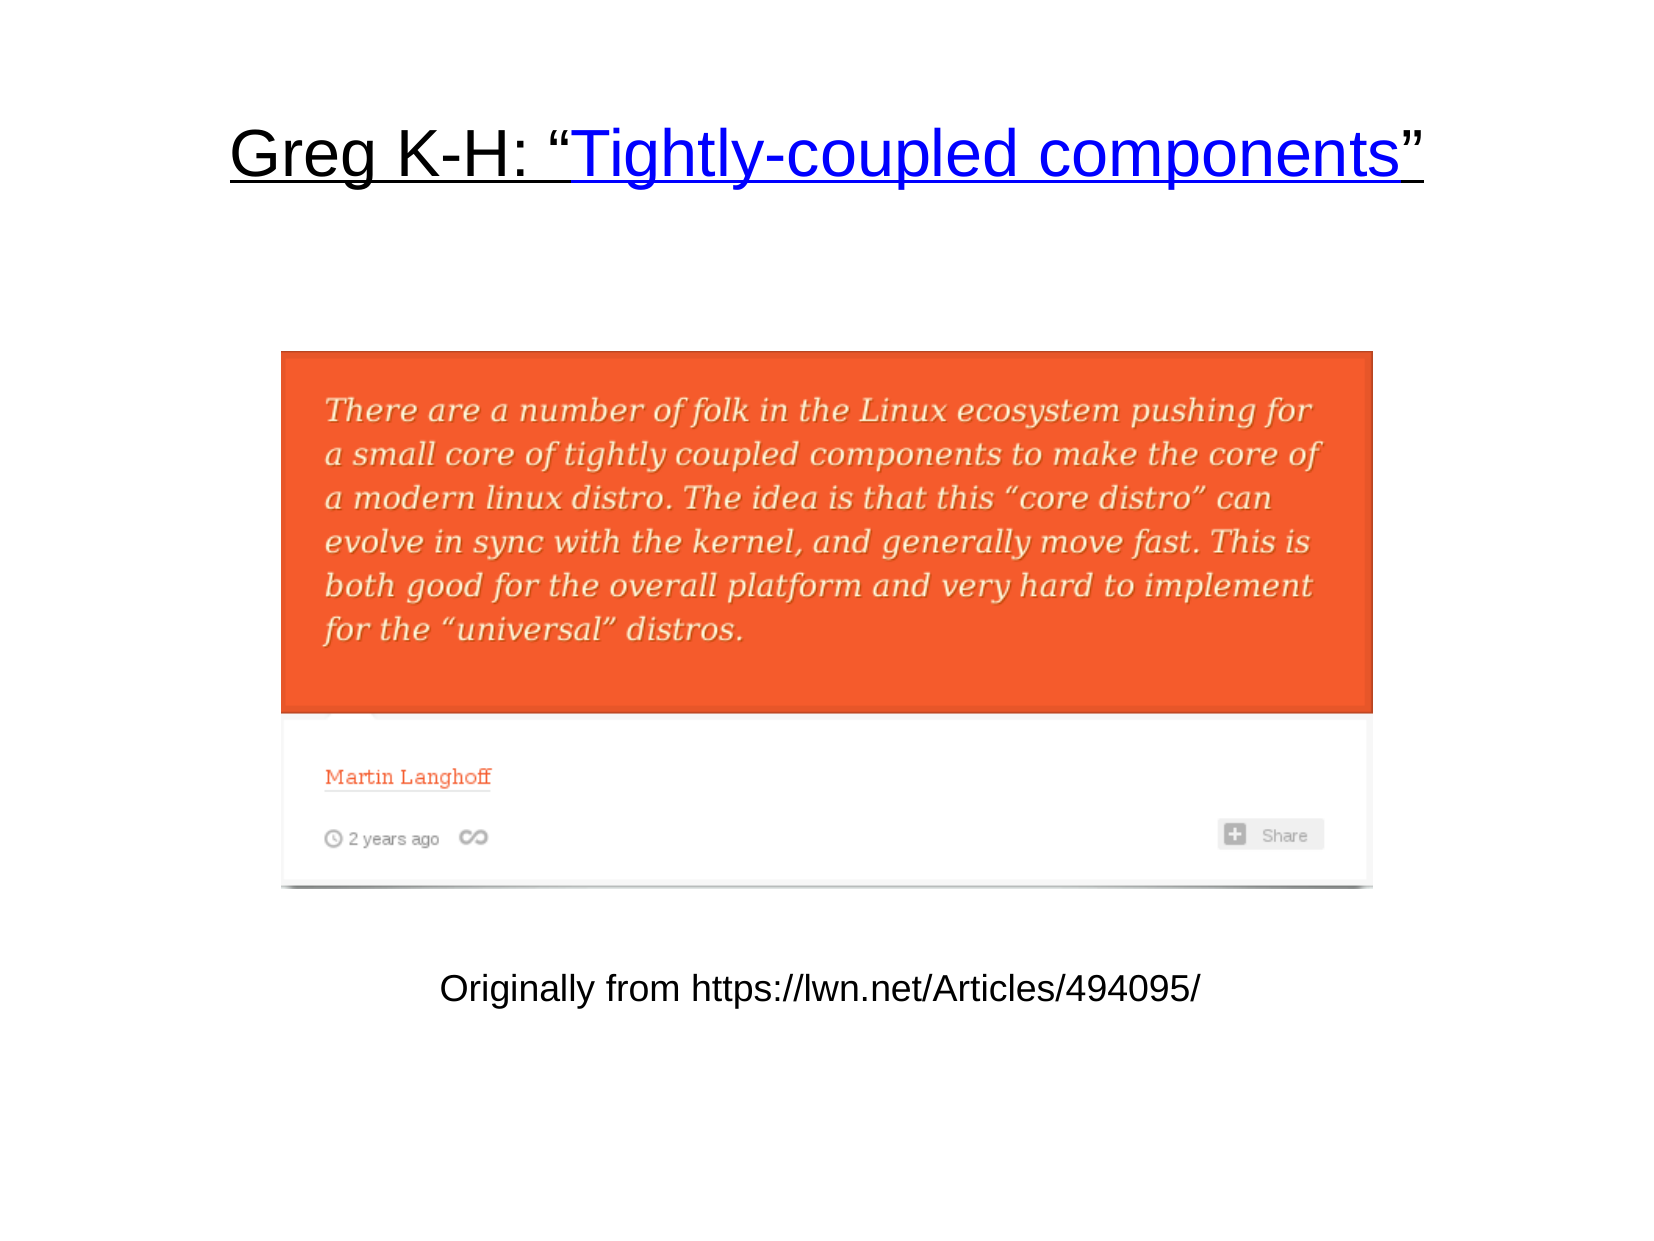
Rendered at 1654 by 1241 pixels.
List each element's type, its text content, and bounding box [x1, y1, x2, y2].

title Greg K-H: “Tightly-coupled components” [82, 49, 1571, 257]
picture [281, 351, 1373, 889]
text_box Originally from https://lwn.net/Articles/494095/ [424, 960, 1216, 1017]
